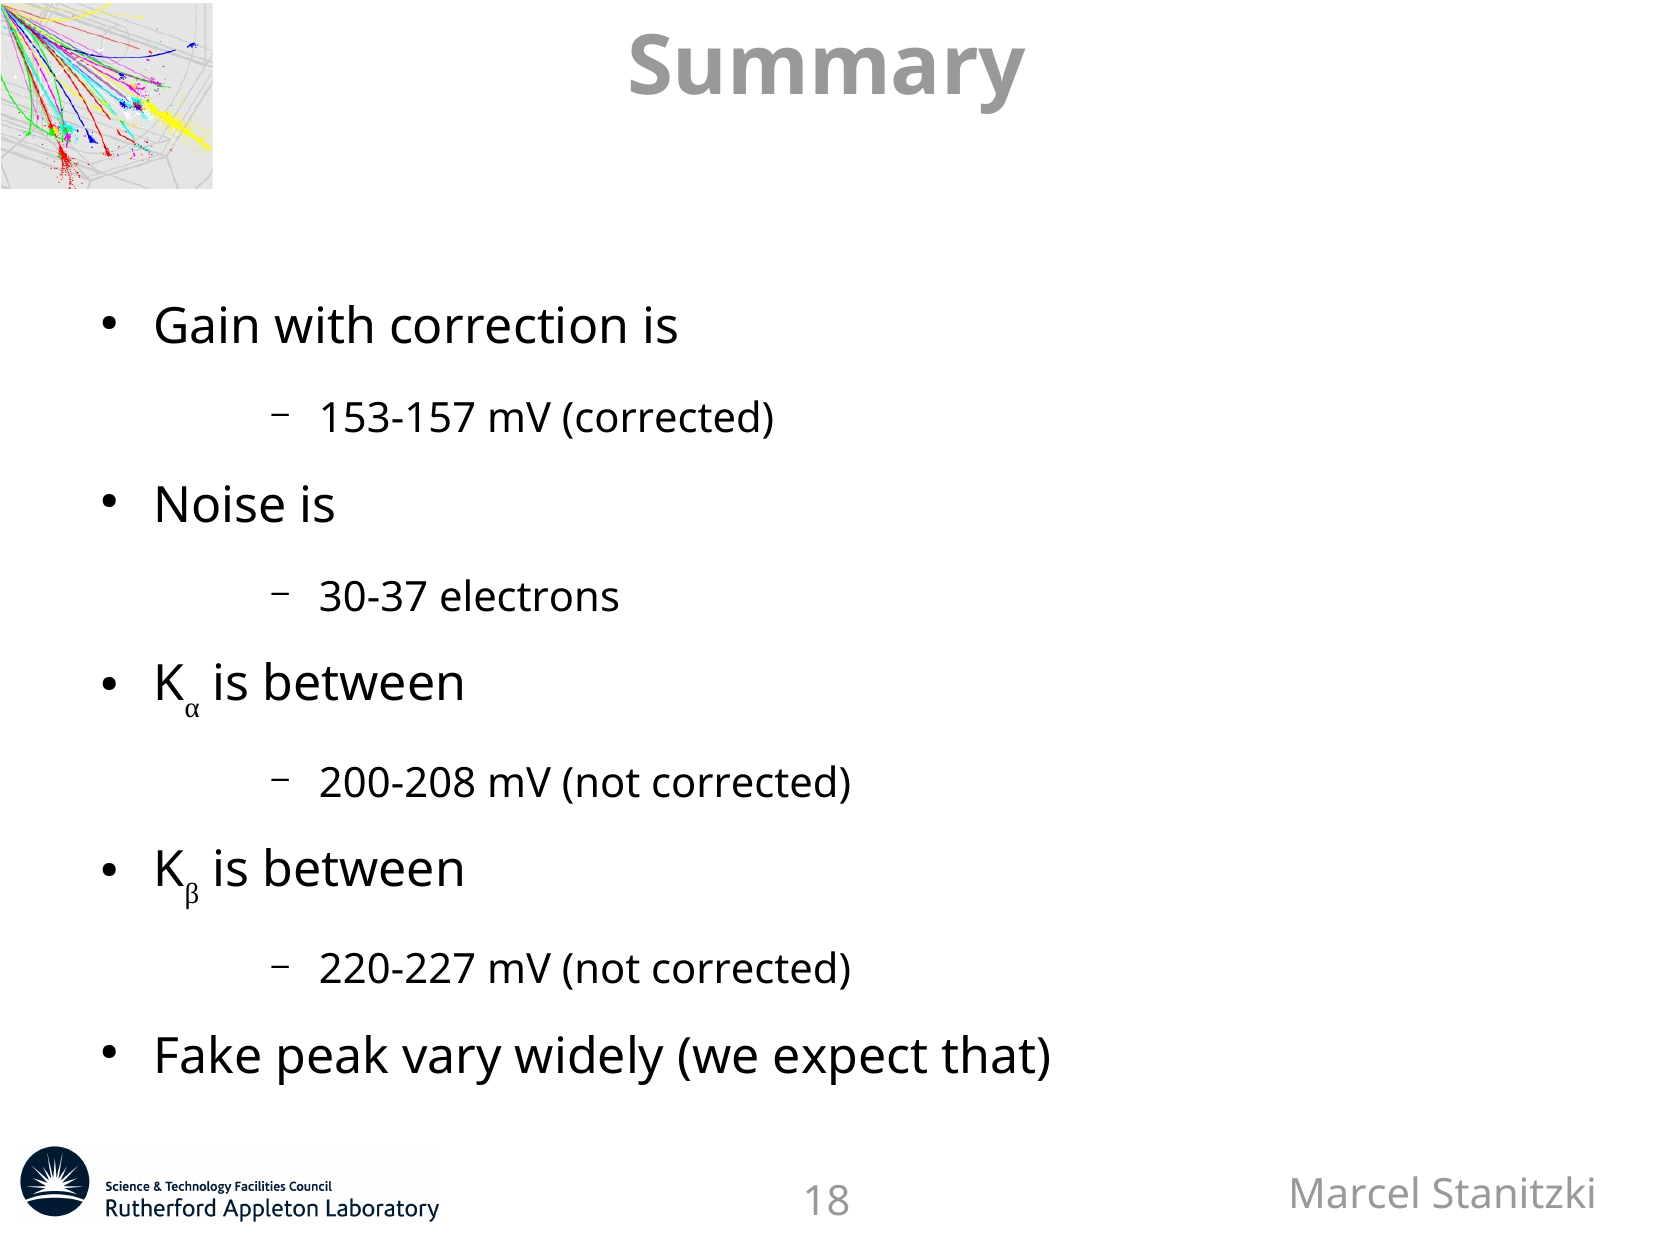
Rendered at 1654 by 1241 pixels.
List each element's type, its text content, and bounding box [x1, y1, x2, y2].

title Summary [203, 5, 1451, 119]
picture [0, 3, 213, 189]
list Gain with correction is 153-157 mV (corrected) Noise is 30-37 electrons Kα is between 200-208 mV (not corrected) Kβ is between 220-227 mV (not corrected) Fake peak vary widely (we expect that) [82, 290, 1571, 1094]
picture [19, 1145, 439, 1222]
